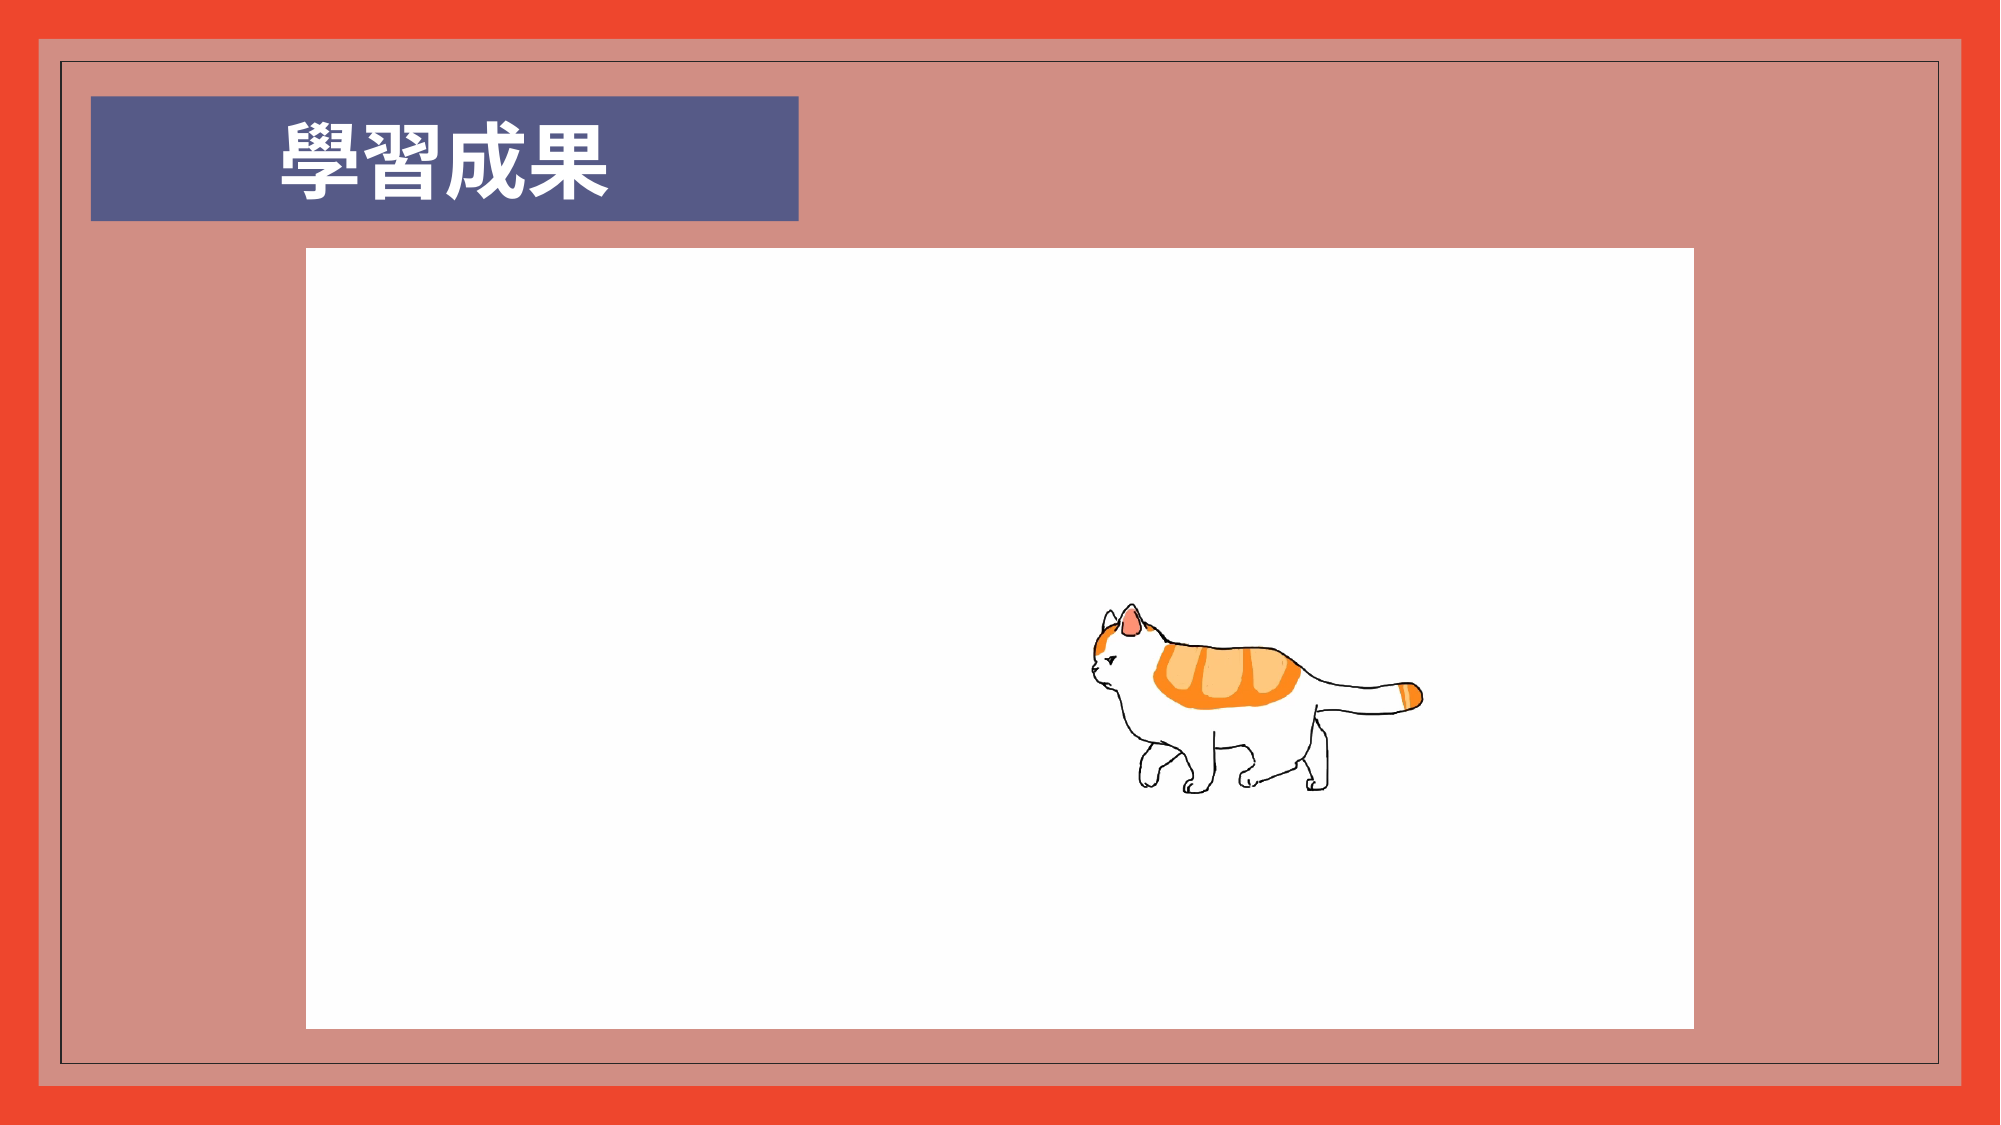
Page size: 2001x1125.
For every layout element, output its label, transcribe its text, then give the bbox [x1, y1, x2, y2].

text_box 學習成果 [53, 24, 837, 293]
picture [306, 248, 1694, 1029]
